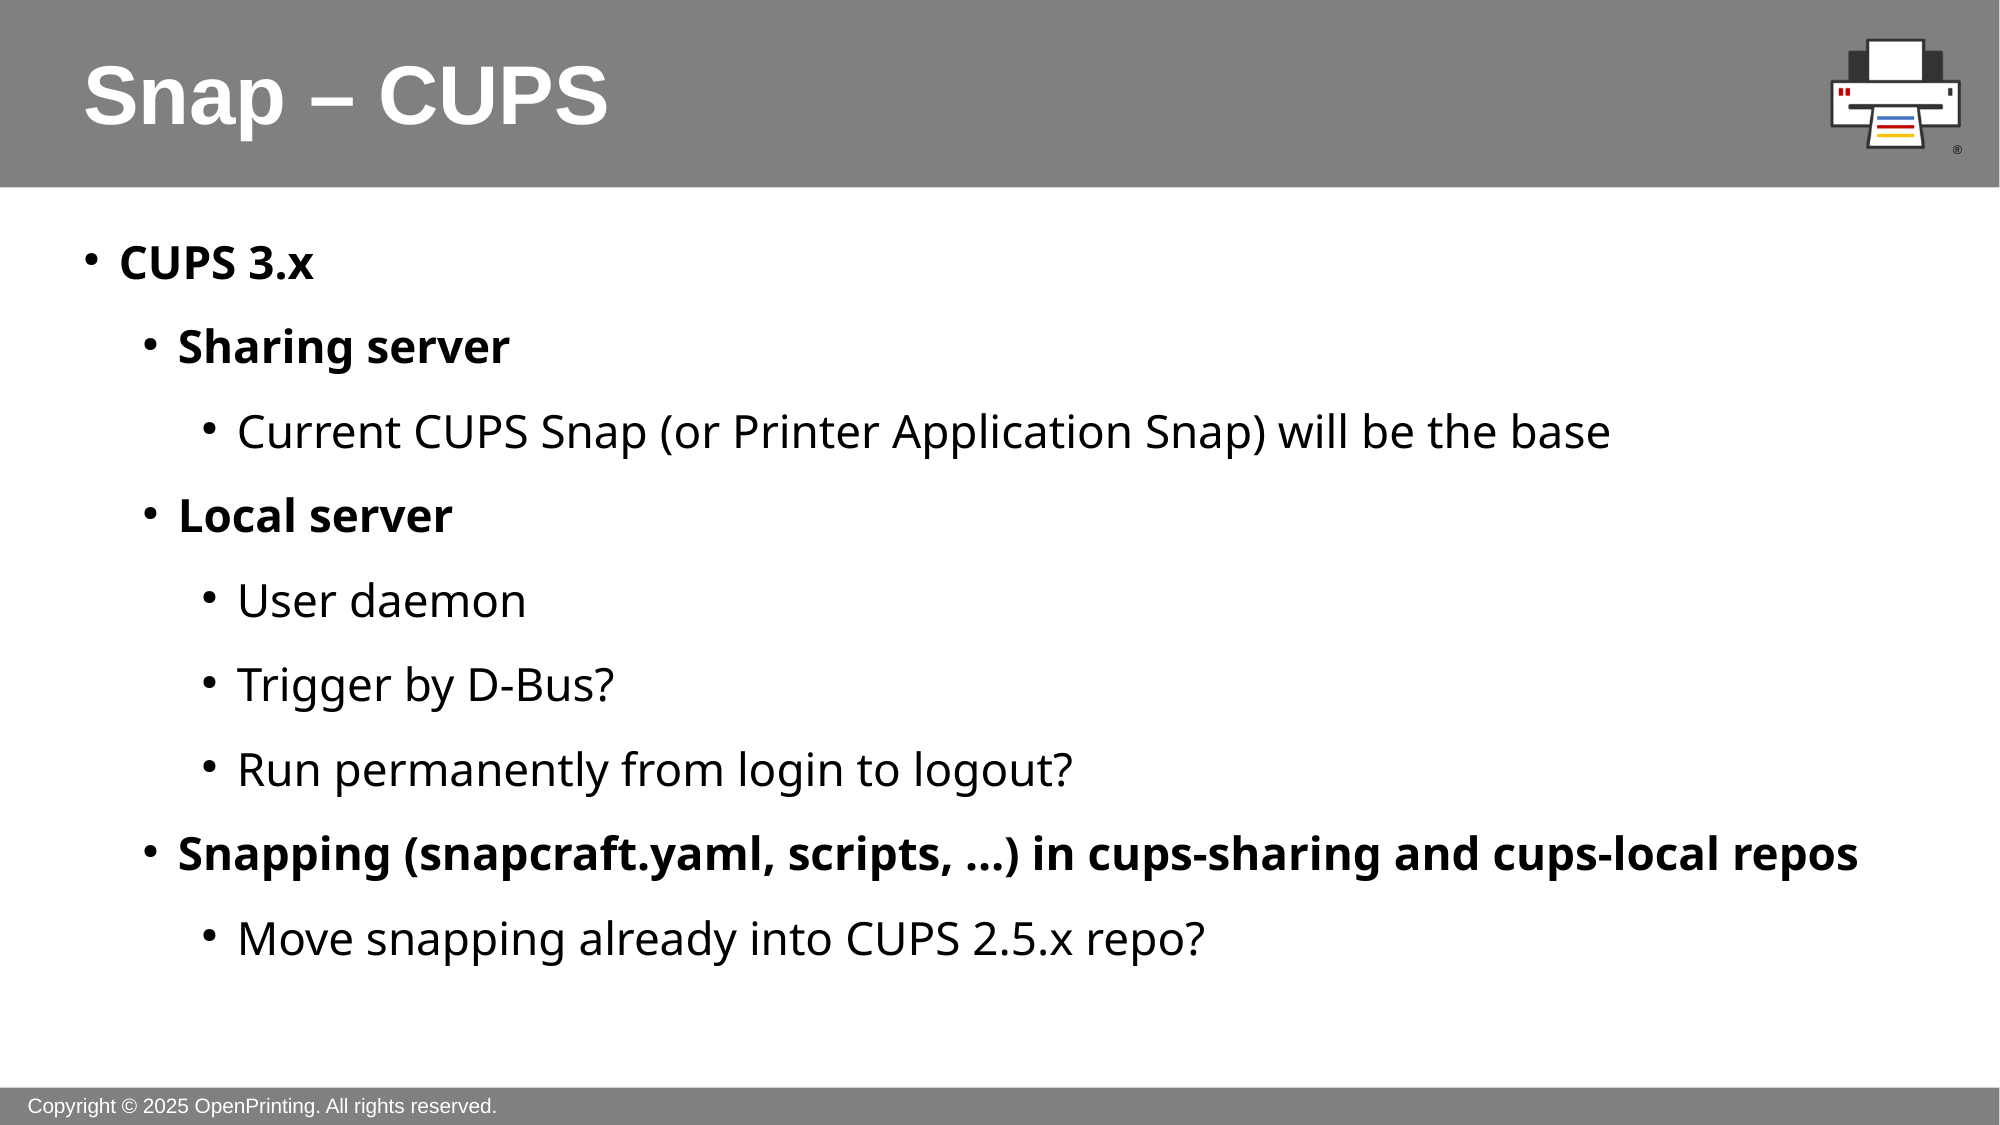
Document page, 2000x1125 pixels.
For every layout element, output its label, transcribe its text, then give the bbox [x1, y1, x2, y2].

title Snap – CUPS [75, 7, 1786, 175]
picture [1825, 33, 1966, 154]
list CUPS 3.x Sharing server Current CUPS Snap (or Printer Application Snap) will be the base Local server User daemon Trigger by D-Bus? Run permanently from login to logout? Snapping (snapcraft.yaml, scripts, …) in cups-sharing and cups-local repos Move snapping already into CUPS 2.5.x repo? [75, 224, 1936, 1067]
